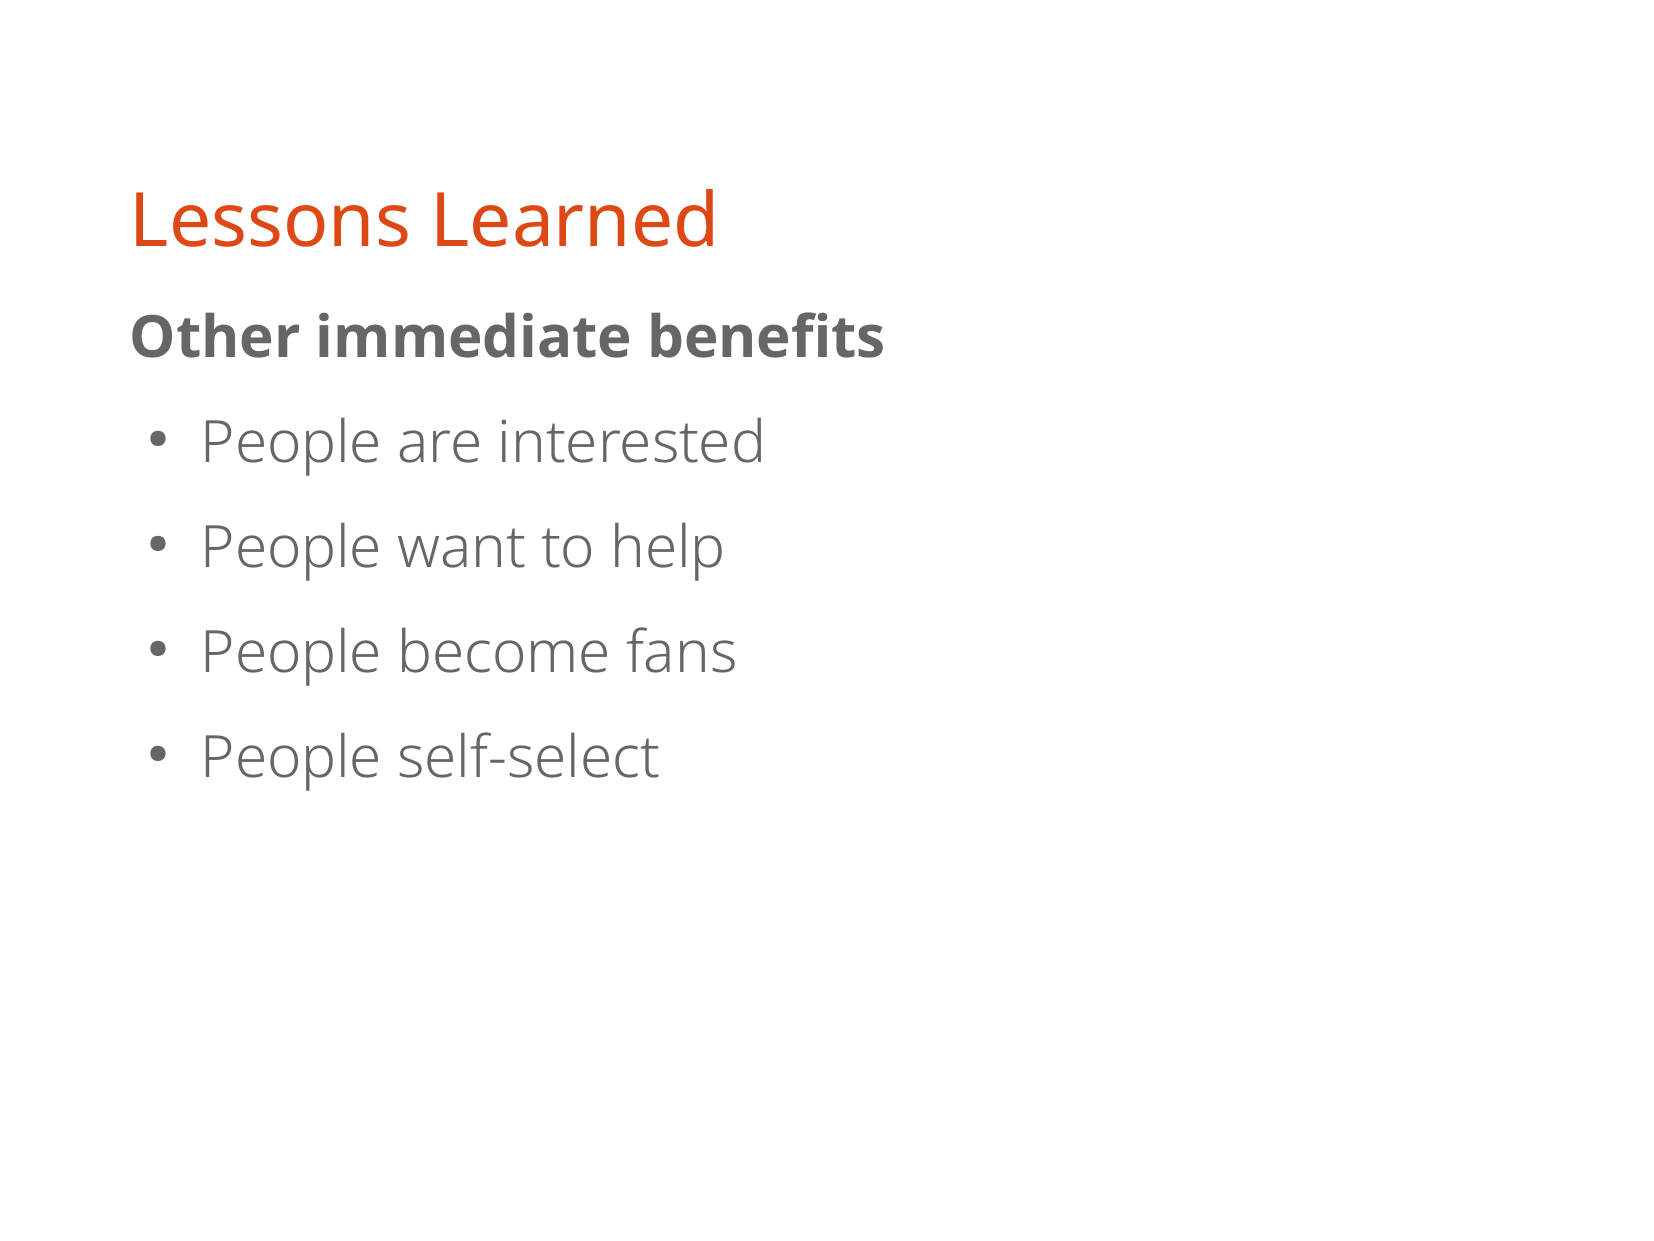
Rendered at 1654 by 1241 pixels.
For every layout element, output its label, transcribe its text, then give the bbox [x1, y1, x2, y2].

title Lessons Learned [129, 153, 1518, 281]
list Other immediate benefits People are interested People want to help People become fans People self-select [129, 295, 1518, 1010]
